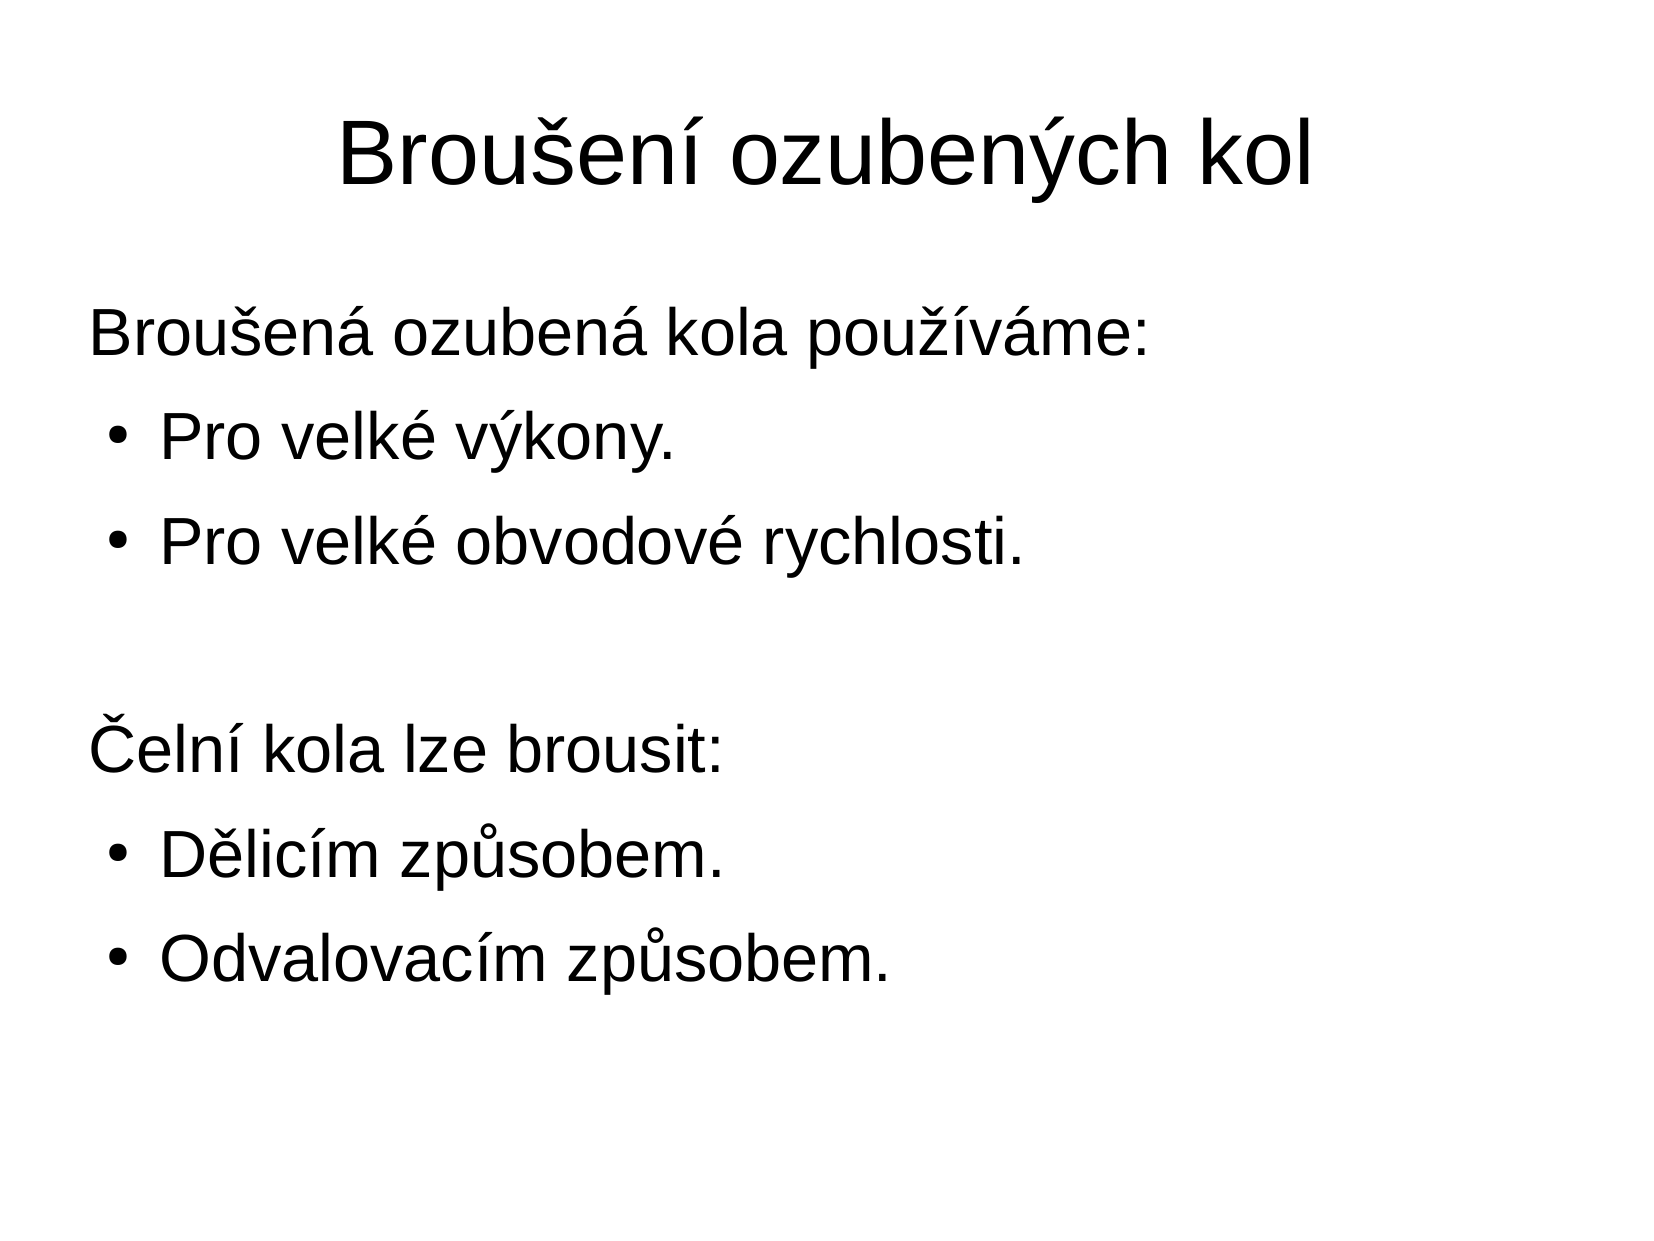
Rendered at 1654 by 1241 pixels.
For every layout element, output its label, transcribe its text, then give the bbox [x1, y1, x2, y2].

list Broušená ozubená kola používáme: Pro velké výkony. Pro velké obvodové rychlosti. Čelní kola lze brousit: Dělicím způsobem. Odvalovacím způsobem. [88, 295, 1571, 1114]
title Broušení ozubených kol [82, 49, 1571, 257]
